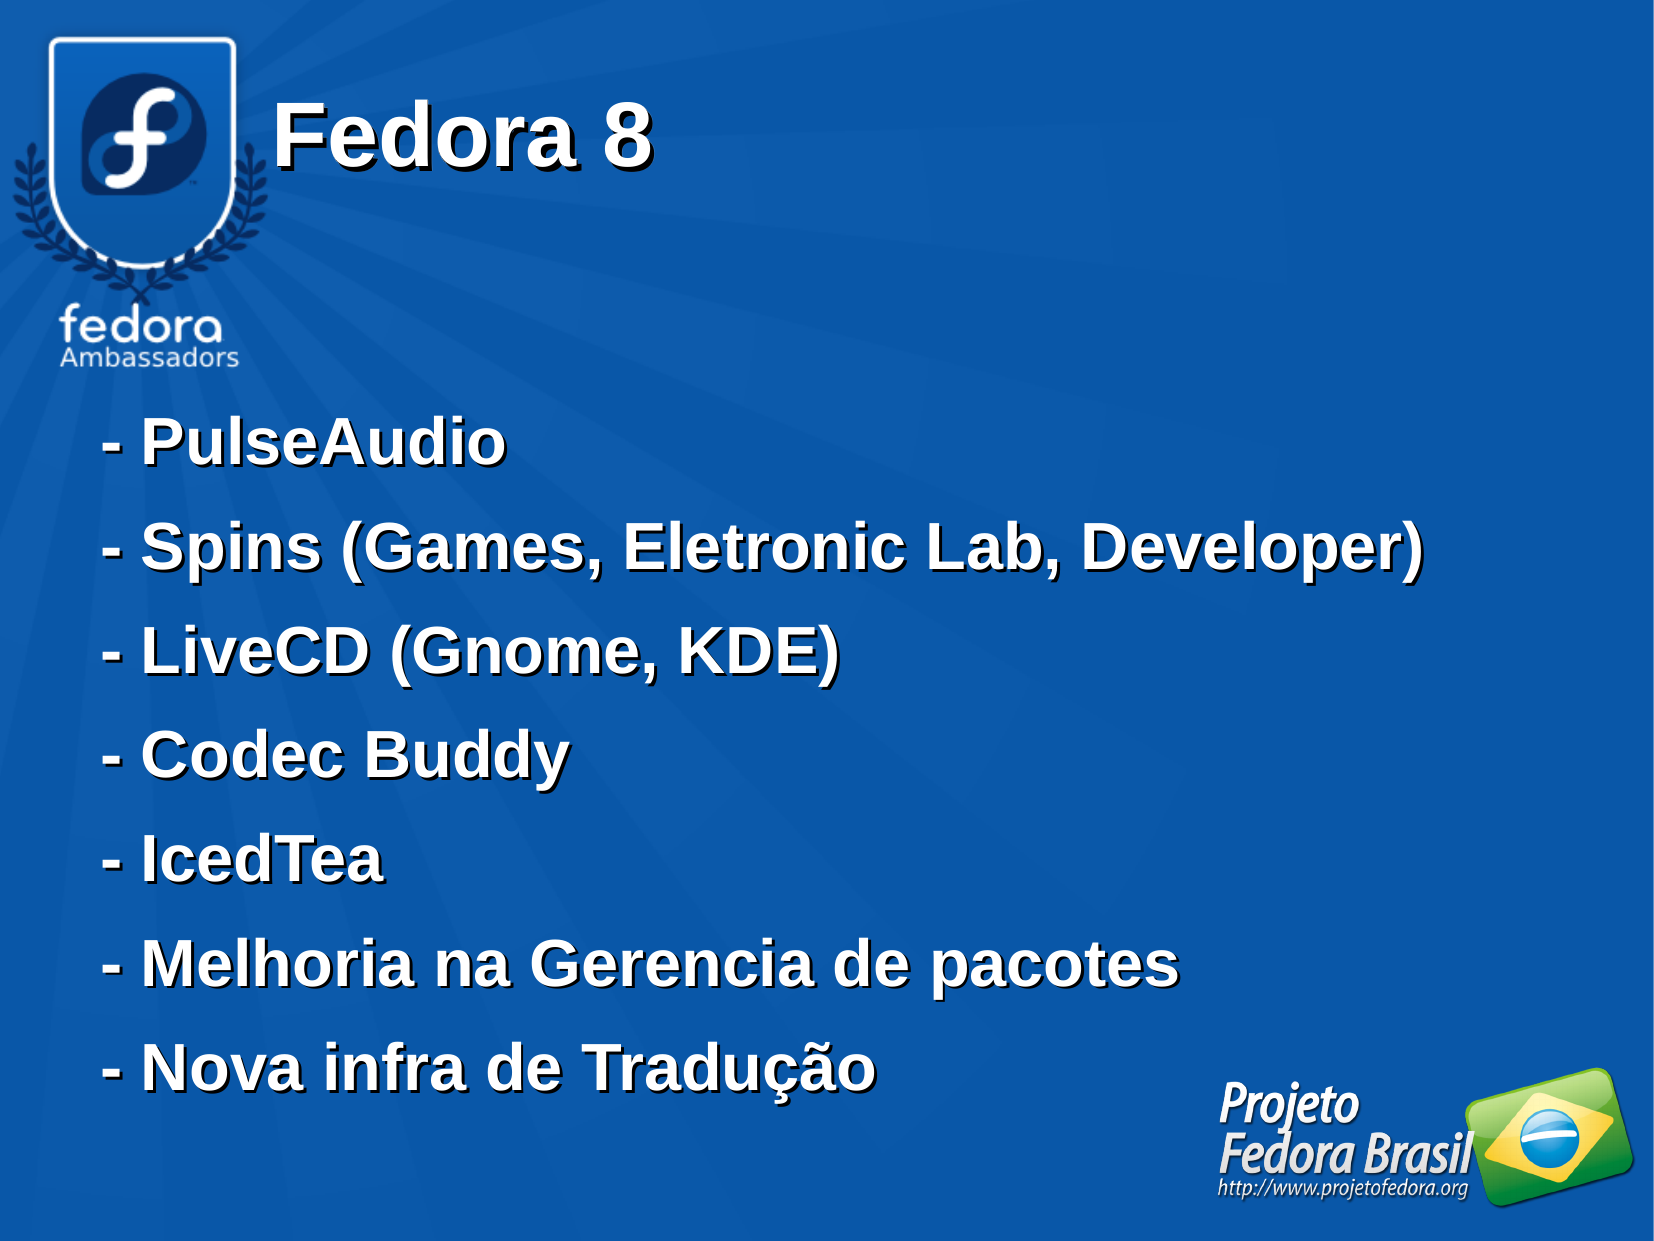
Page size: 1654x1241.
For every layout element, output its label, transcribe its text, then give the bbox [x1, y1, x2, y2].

list - PulseAudio - Spins (Games, Eletronic Lab, Developer) - LiveCD (Gnome, KDE) - Codec Buddy - IcedTea - Melhoria na Gerencia de pacotes - Nova infra de Tradução [82, 404, 1571, 1105]
picture [0, 0, 1654, 1241]
title Fedora 8 [271, 39, 1654, 232]
